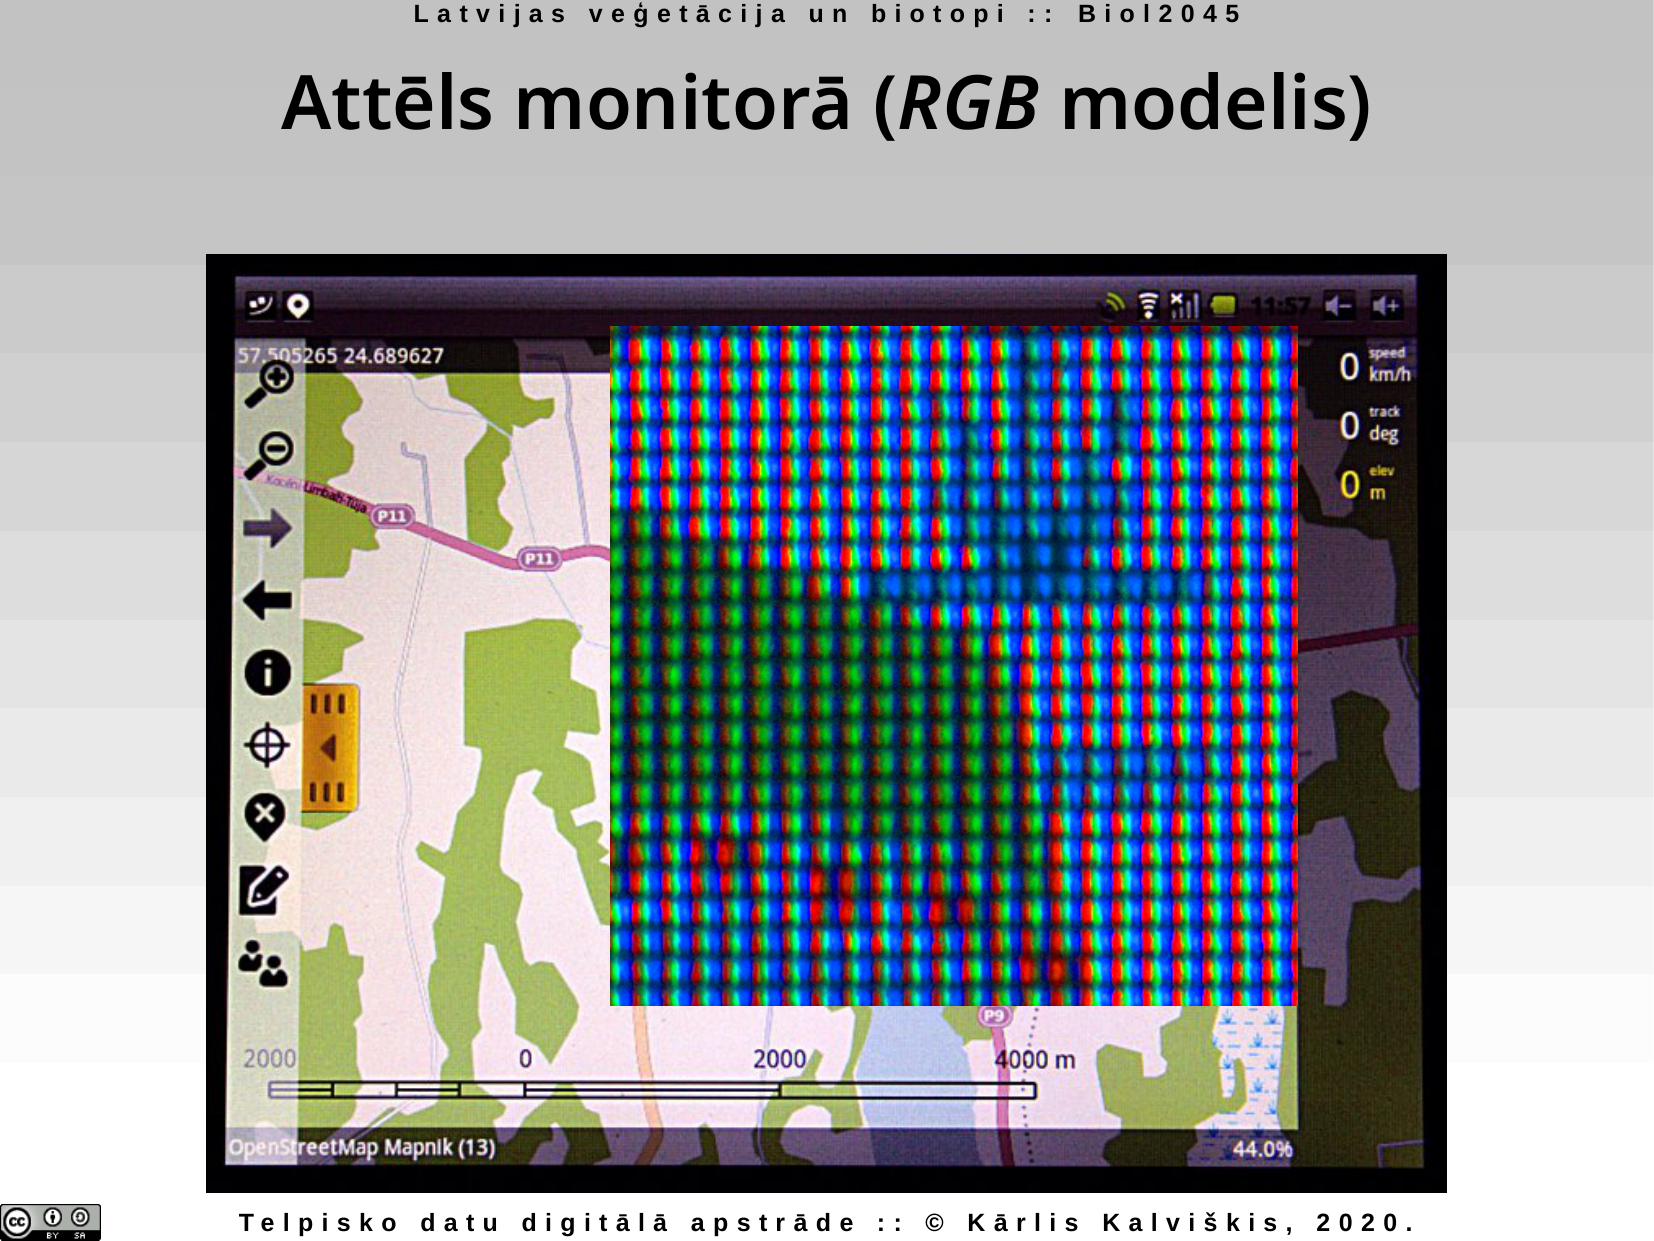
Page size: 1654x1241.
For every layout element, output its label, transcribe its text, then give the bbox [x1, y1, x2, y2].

picture [0, 0, 1654, 1241]
title Attēls monitorā (RGB modelis) [29, 49, 1625, 258]
